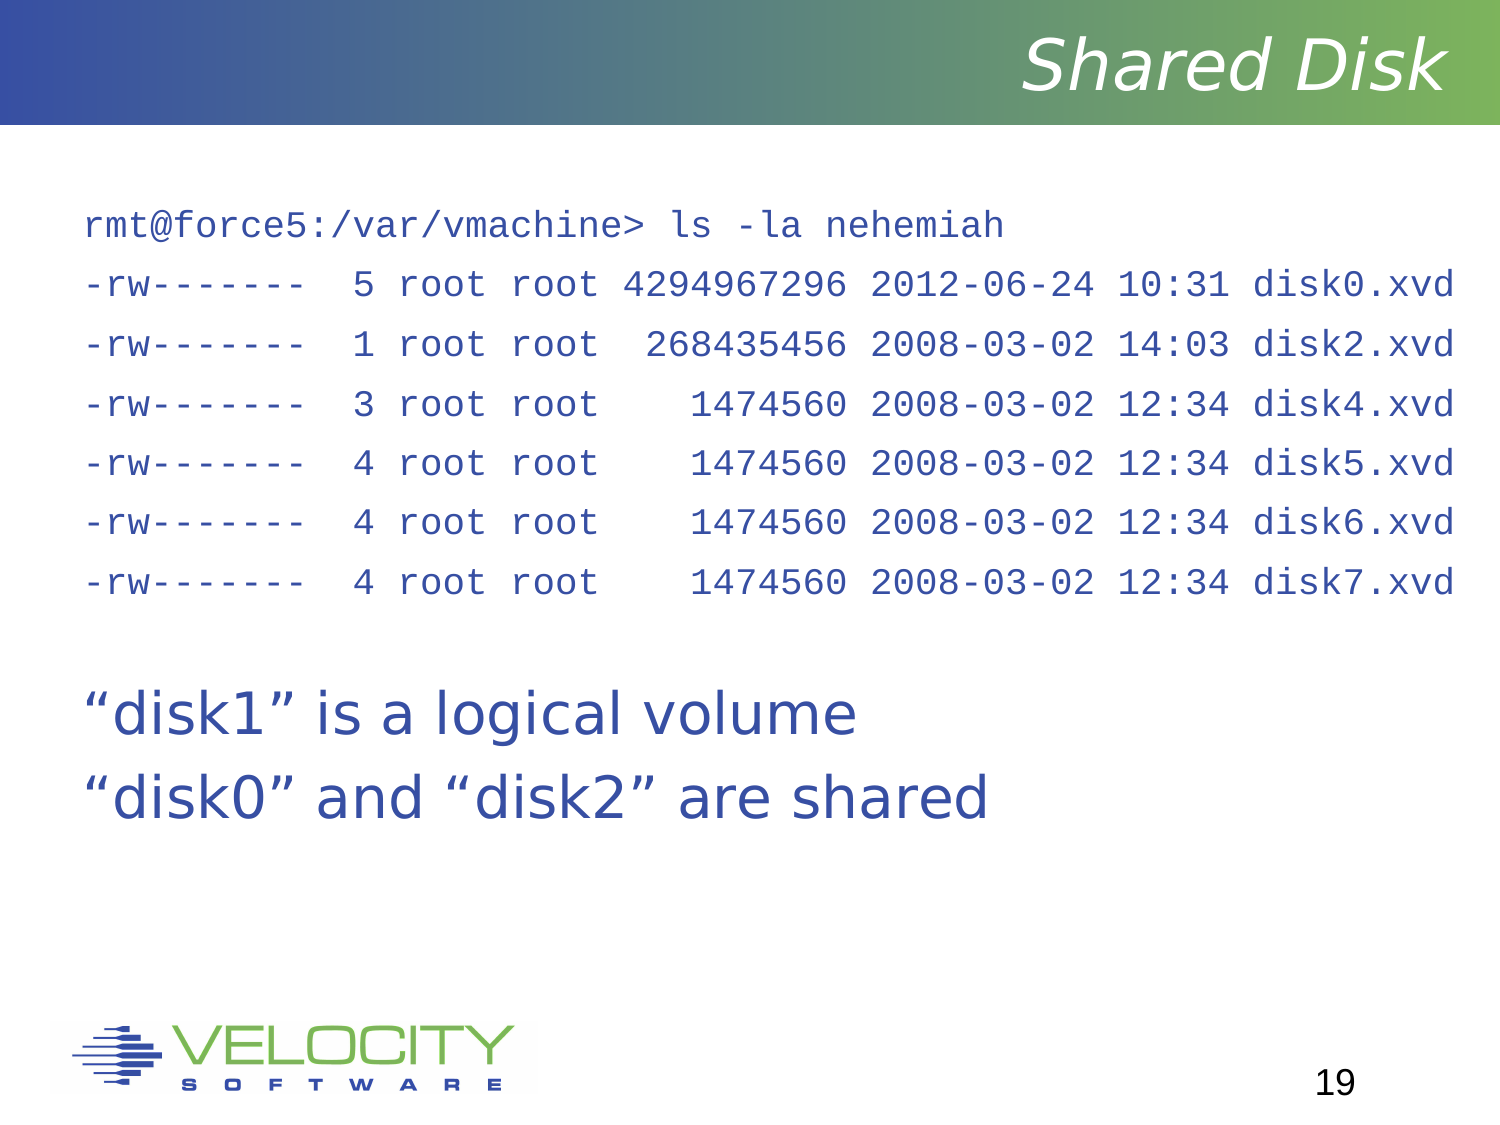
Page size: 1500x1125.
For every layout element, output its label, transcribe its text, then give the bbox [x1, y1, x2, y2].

picture [50, 1021, 538, 1094]
title Shared Disk [62, 12, 1463, 113]
list rmt@force5:/var/vmachine> ls -la nehemiah -rw------- 5 root root 4294967296 2012-06-24 10:31 disk0.xvd -rw------- 1 root root 268435456 2008-03-02 14:03 disk2.xvd -rw------- 3 root root 1474560 2008-03-02 12:34 disk4.xvd -rw------- 4 root root 1474560 2008-03-02 12:34 disk5.xvd -rw------- 4 root root 1474560 2008-03-02 12:34 disk6.xvd -rw------- 4 root root 1474560 2008-03-02 12:34 disk7.xvd “disk1” is a logical volume “disk0” and “disk2” are shared [40, 192, 1471, 909]
